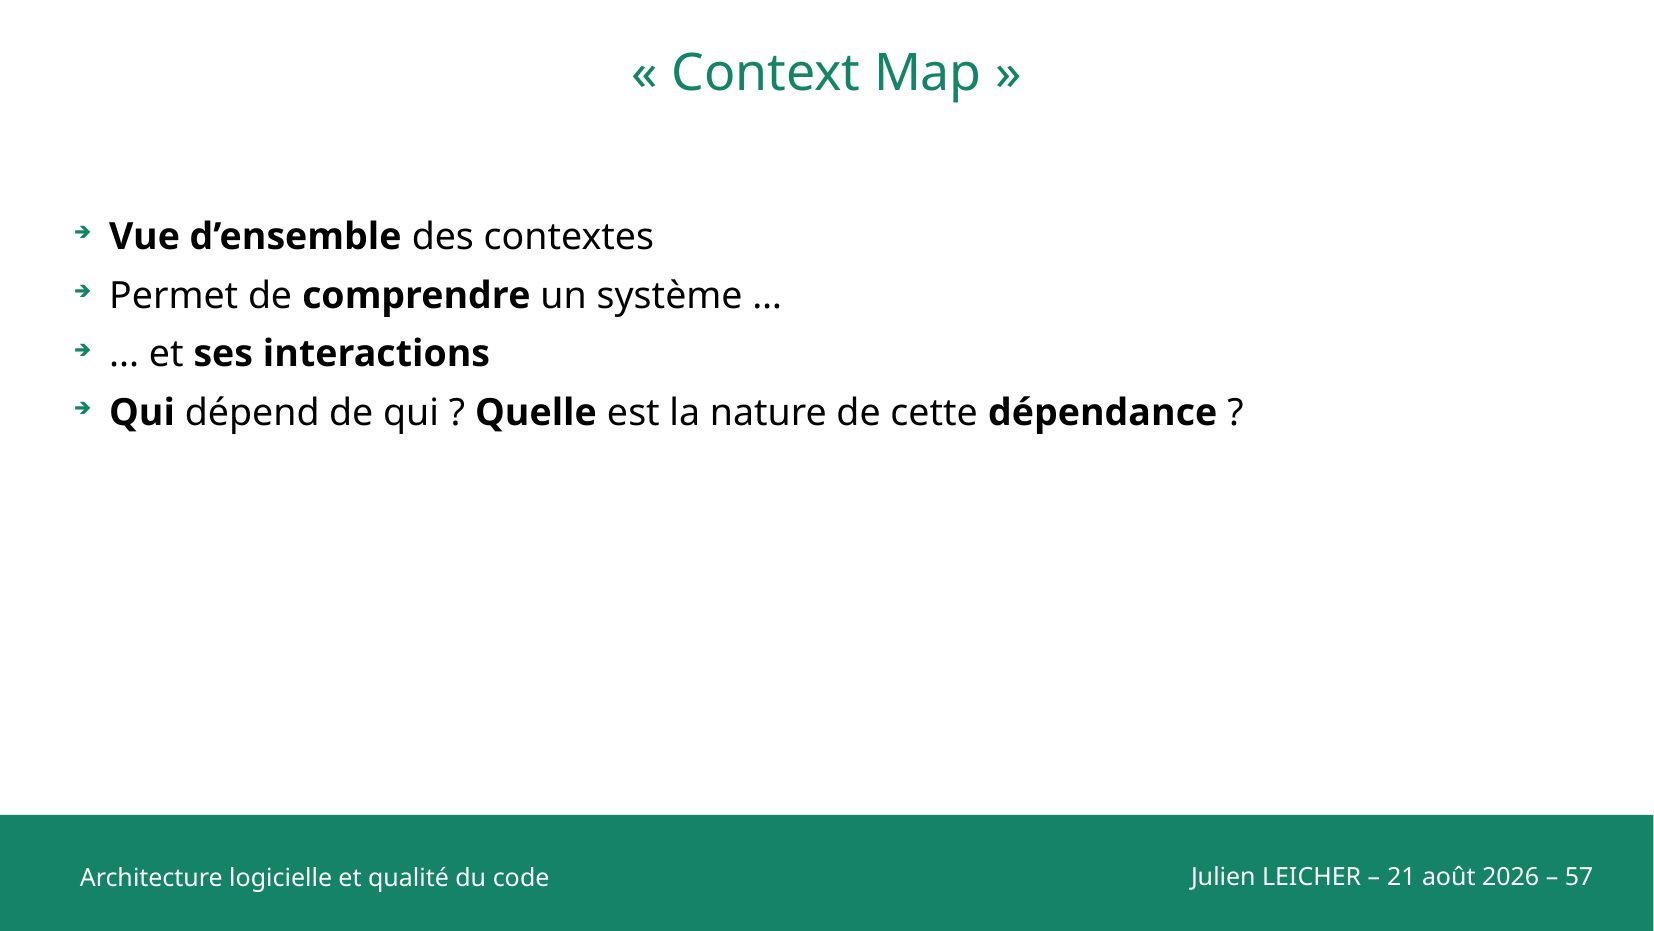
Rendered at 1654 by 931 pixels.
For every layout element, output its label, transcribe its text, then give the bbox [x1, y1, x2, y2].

text_box « Context Map » [0, 27, 1654, 113]
text_box Julien LEICHER – 4 mars 2022 – <numéro> [0, 814, 1654, 931]
text_box Architecture logicielle et qualité du code [64, 852, 798, 898]
text_box Vue d’ensemble des contextes Permet de comprendre un système … ... et ses interactions Qui dépend de qui ? Quelle est la nature de cette dépendance ? [59, 194, 1595, 678]
